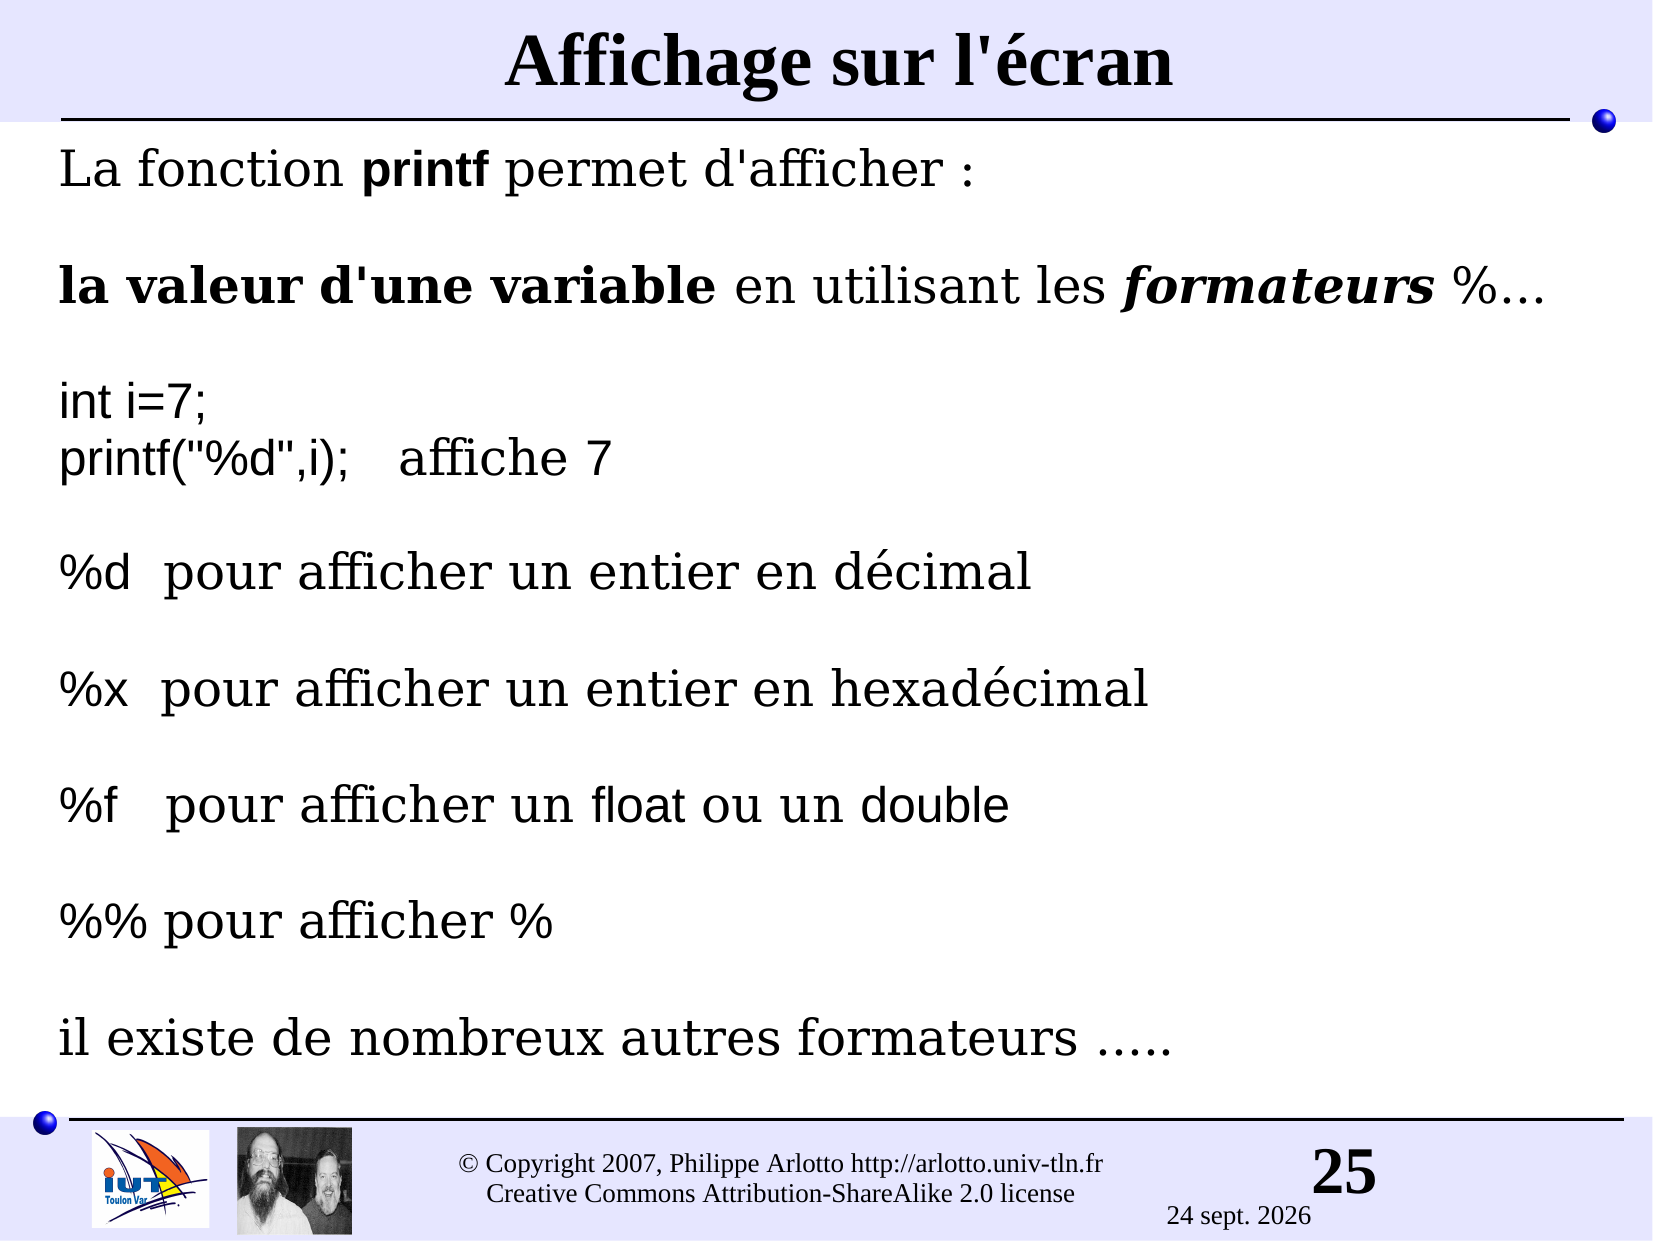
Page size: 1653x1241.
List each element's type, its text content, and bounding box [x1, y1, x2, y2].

title Affichage sur l'écran [95, 11, 1585, 110]
picture [237, 1182, 352, 1235]
text_box La fonction printf permet d'afficher : la valeur d'une variable en utilisant les formateurs %... int i=7; printf("%d",i); affiche 7 %d pour afficher un entier en décimal %x pour afficher un entier en hexadécimal %f pour afficher un float ou un double %% pour afficher % il existe de nombreux autres formateurs ..... [58, 139, 1548, 1182]
